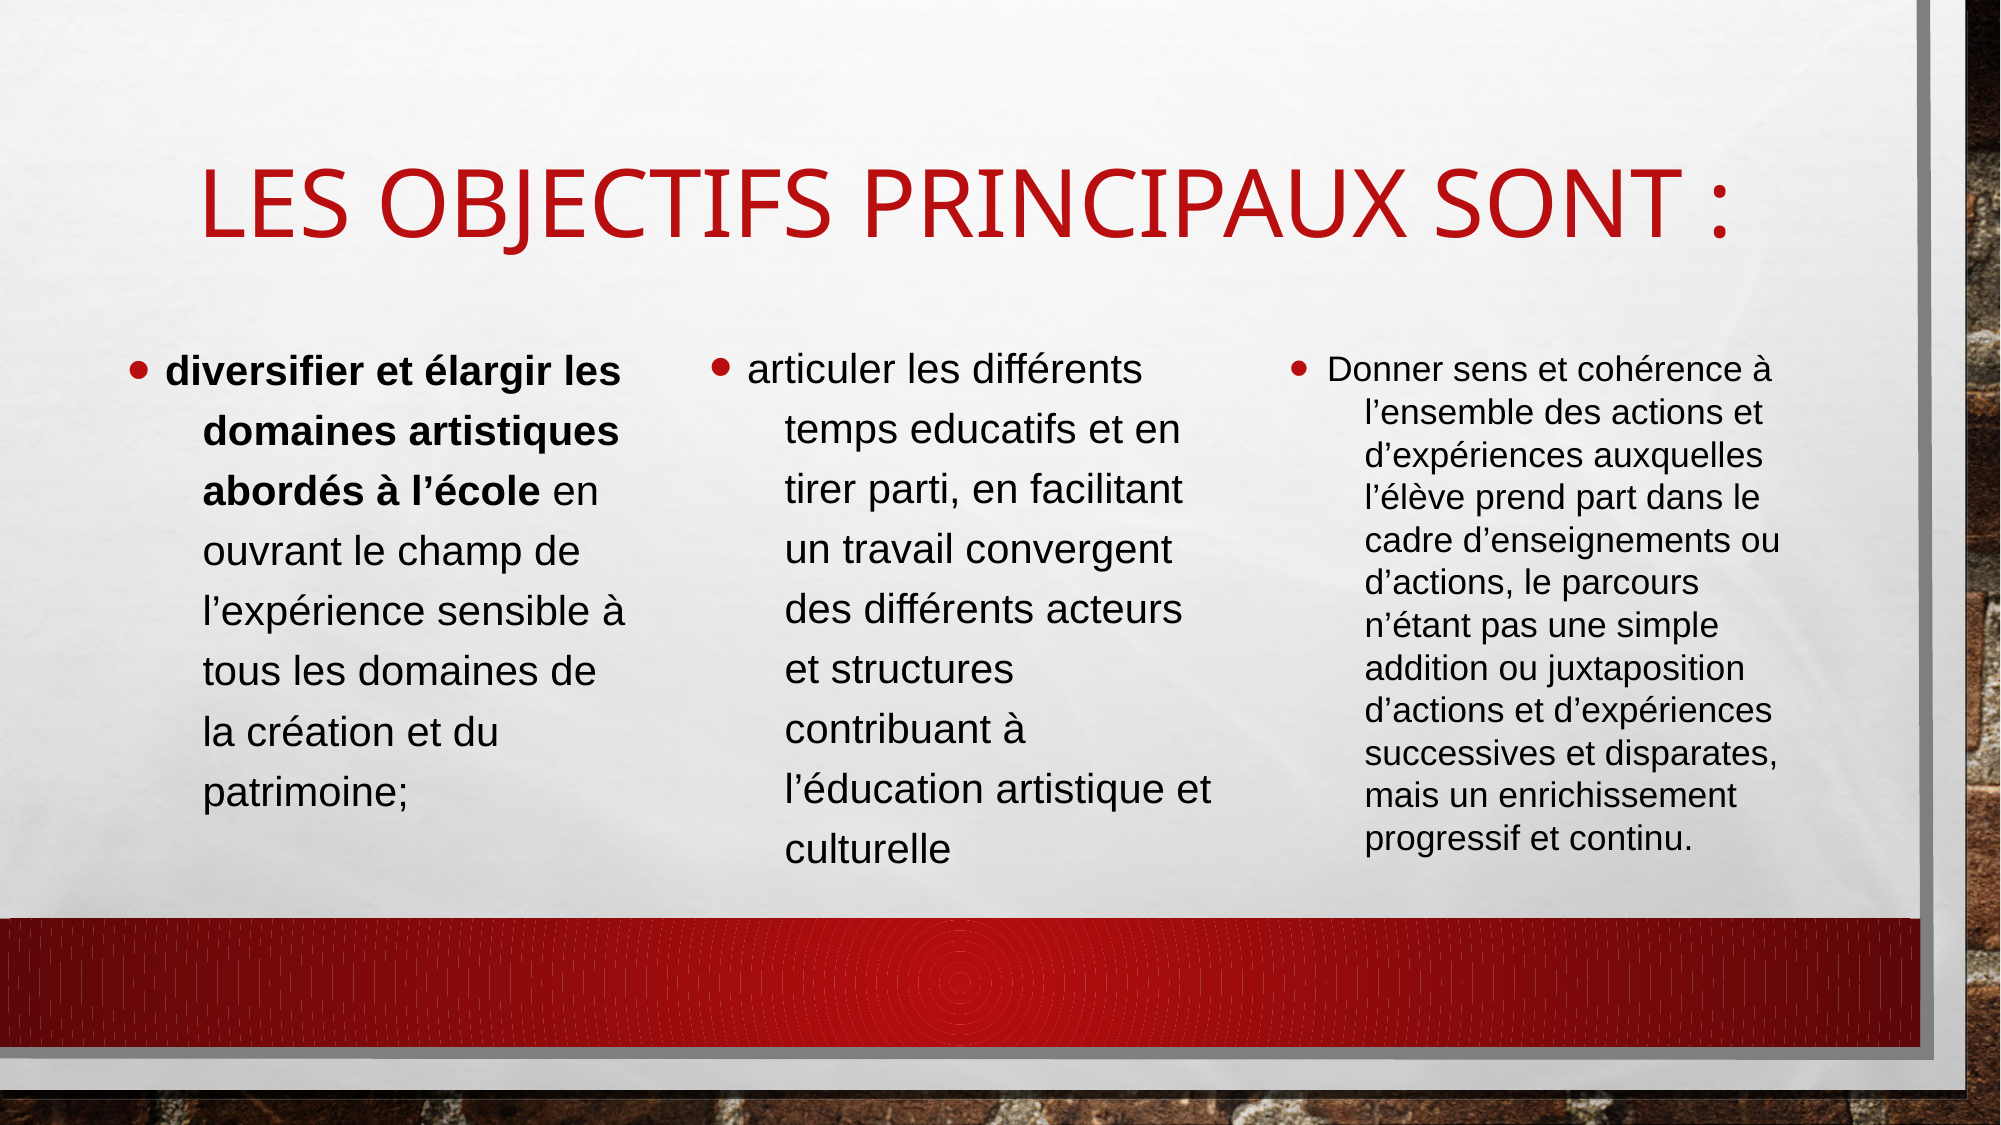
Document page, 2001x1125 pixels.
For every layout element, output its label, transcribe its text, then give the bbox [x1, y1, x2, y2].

title Les objectifs principaux sont : [112, 112, 1818, 302]
list articuler les différents temps educatifs et en tirer parti, en facilitant un travail convergent des différents acteurs et structures contribuant à l’éducation artistique et culturelle [694, 322, 1238, 882]
list diversifier et élargir les domaines artistiques abordés à l’école en ouvrant le champ de l’expérience sensible à tous les domaines de la création et du patrimoine; [112, 322, 656, 827]
list Donner sens et cohérence à l’ensemble des actions et d’expériences auxquelles l’élève prend part dans le cadre d’enseignements ou d’actions, le parcours n’étant pas une simple addition ou juxtaposition d’actions et d’expériences successives et disparates, mais un enrichissement progressif et continu. [1274, 322, 1818, 882]
